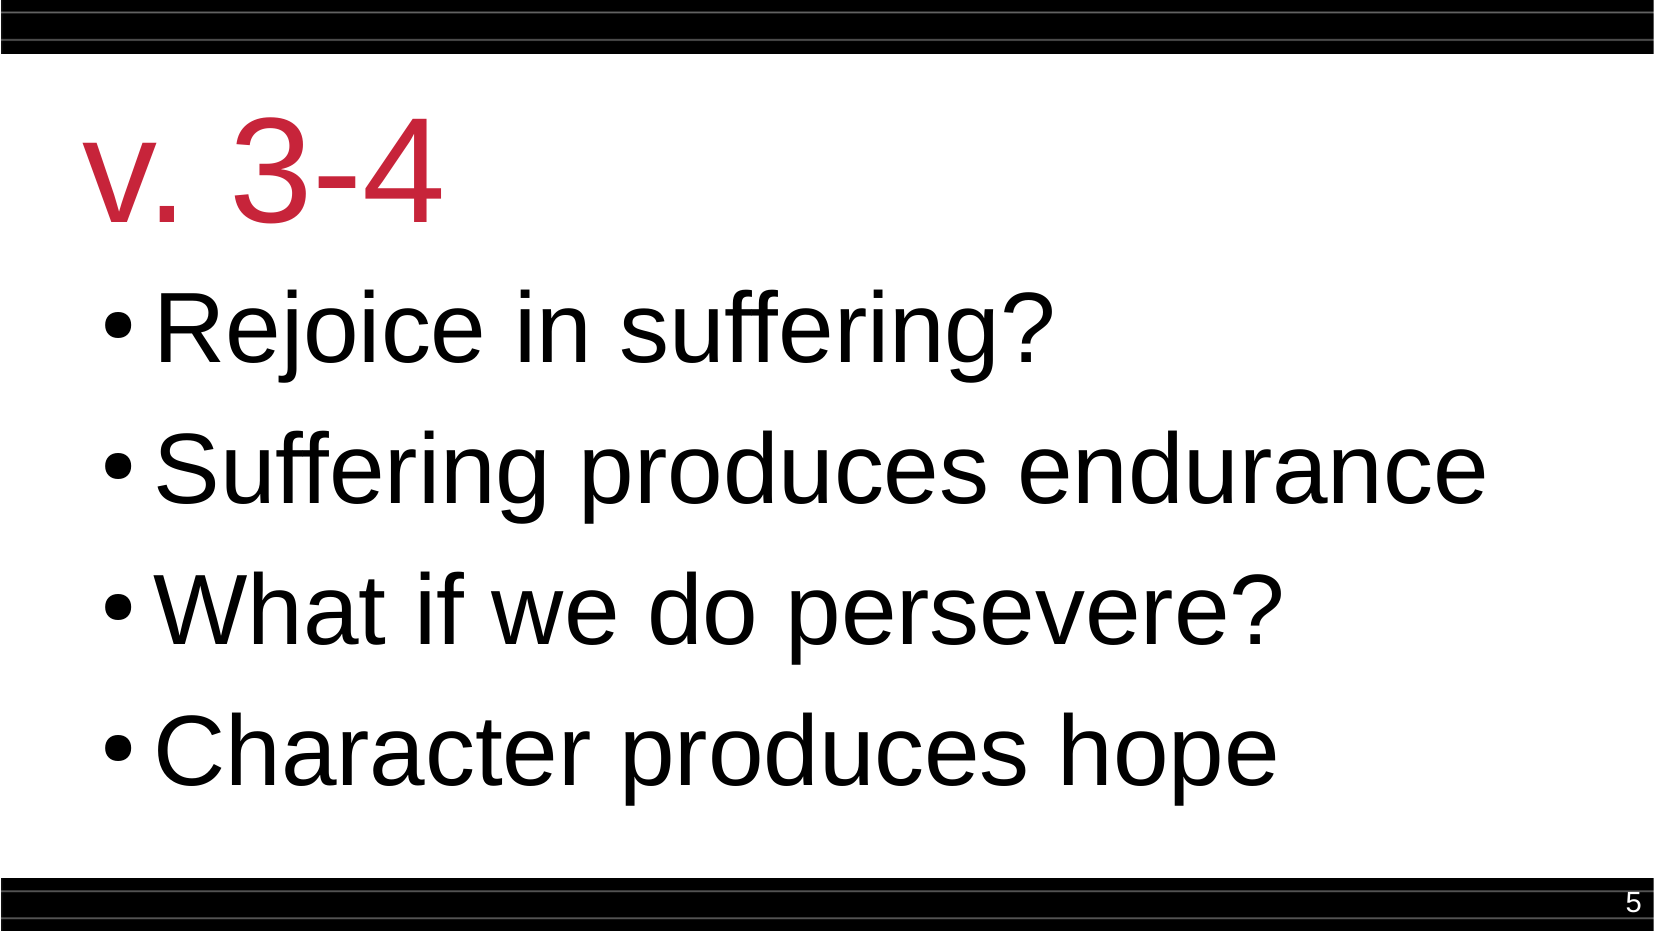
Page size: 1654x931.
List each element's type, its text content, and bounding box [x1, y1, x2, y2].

list Rejoice in suffering? Suffering produces endurance What if we do persevere? Character produces hope [82, 271, 1613, 826]
picture [1, 0, 1654, 54]
picture [1, 878, 1654, 931]
title v. 3-4 [82, 86, 1571, 255]
